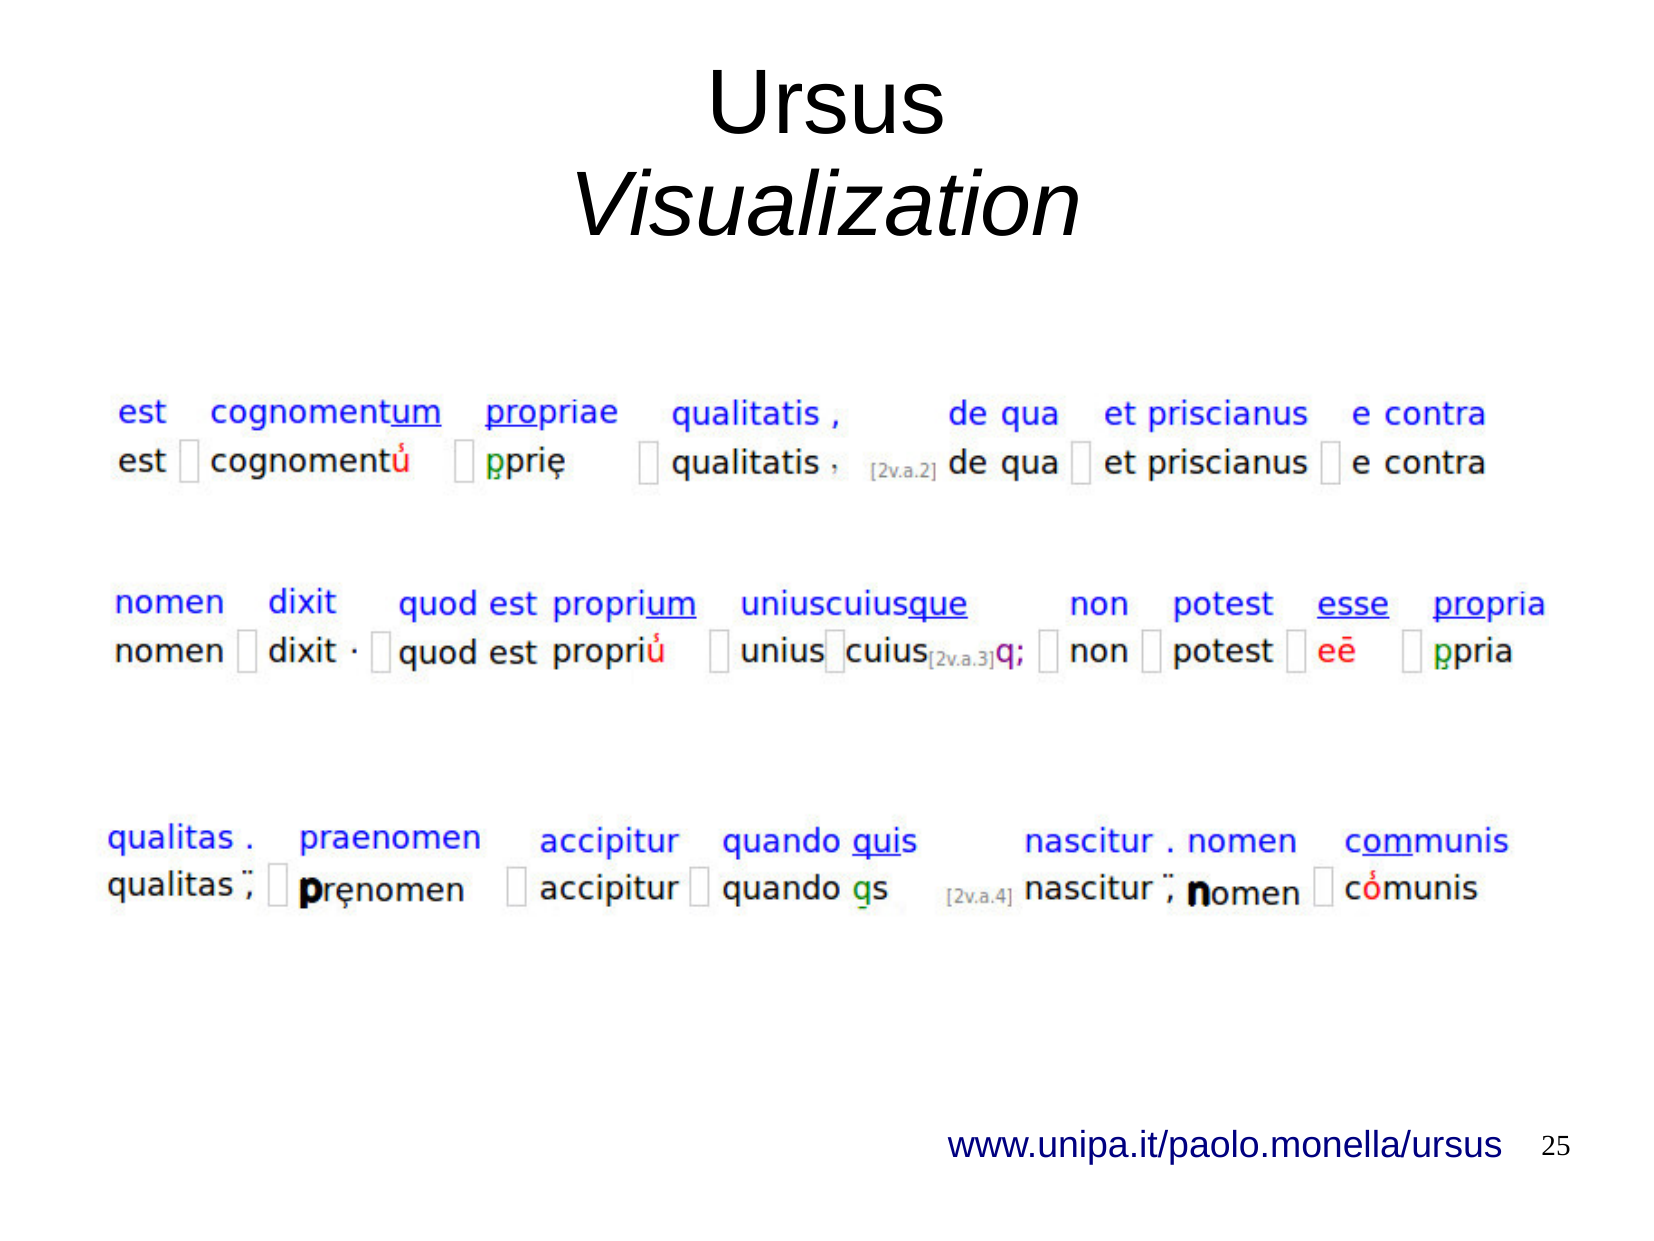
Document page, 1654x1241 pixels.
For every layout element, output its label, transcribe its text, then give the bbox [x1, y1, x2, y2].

picture [82, 351, 1549, 945]
title Ursus Visualization [82, 49, 1571, 257]
text_box www.unipa.it/paolo.monella/ursus [933, 1116, 1548, 1216]
